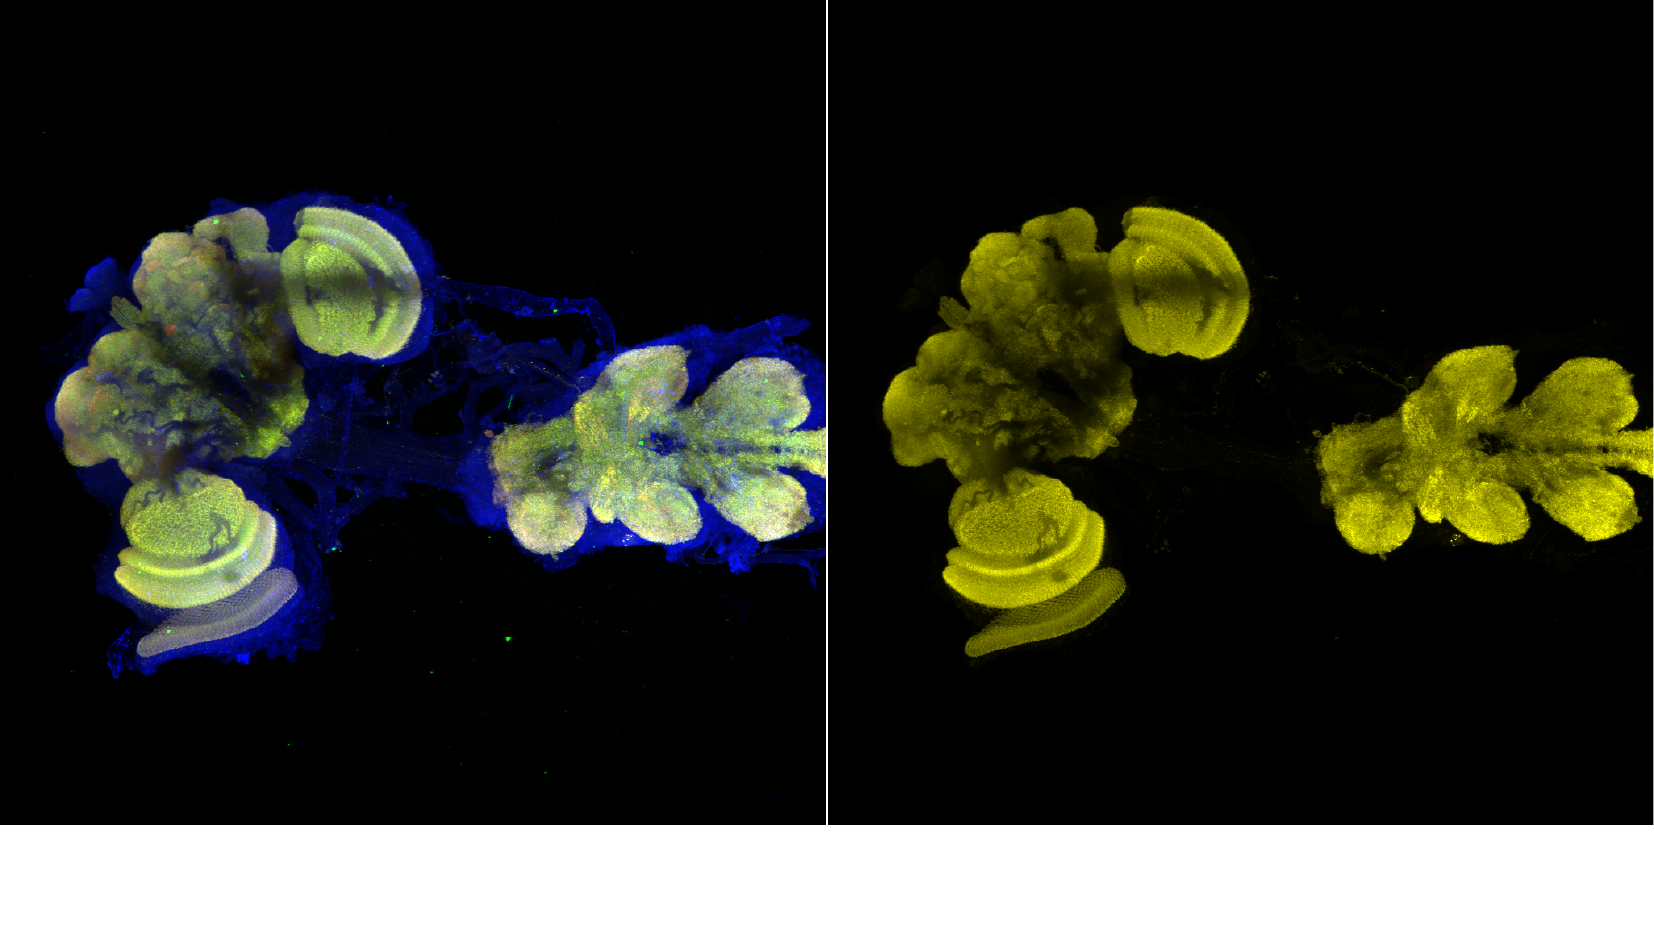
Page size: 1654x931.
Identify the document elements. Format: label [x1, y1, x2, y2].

picture [828, 0, 1654, 826]
picture [0, 0, 826, 826]
